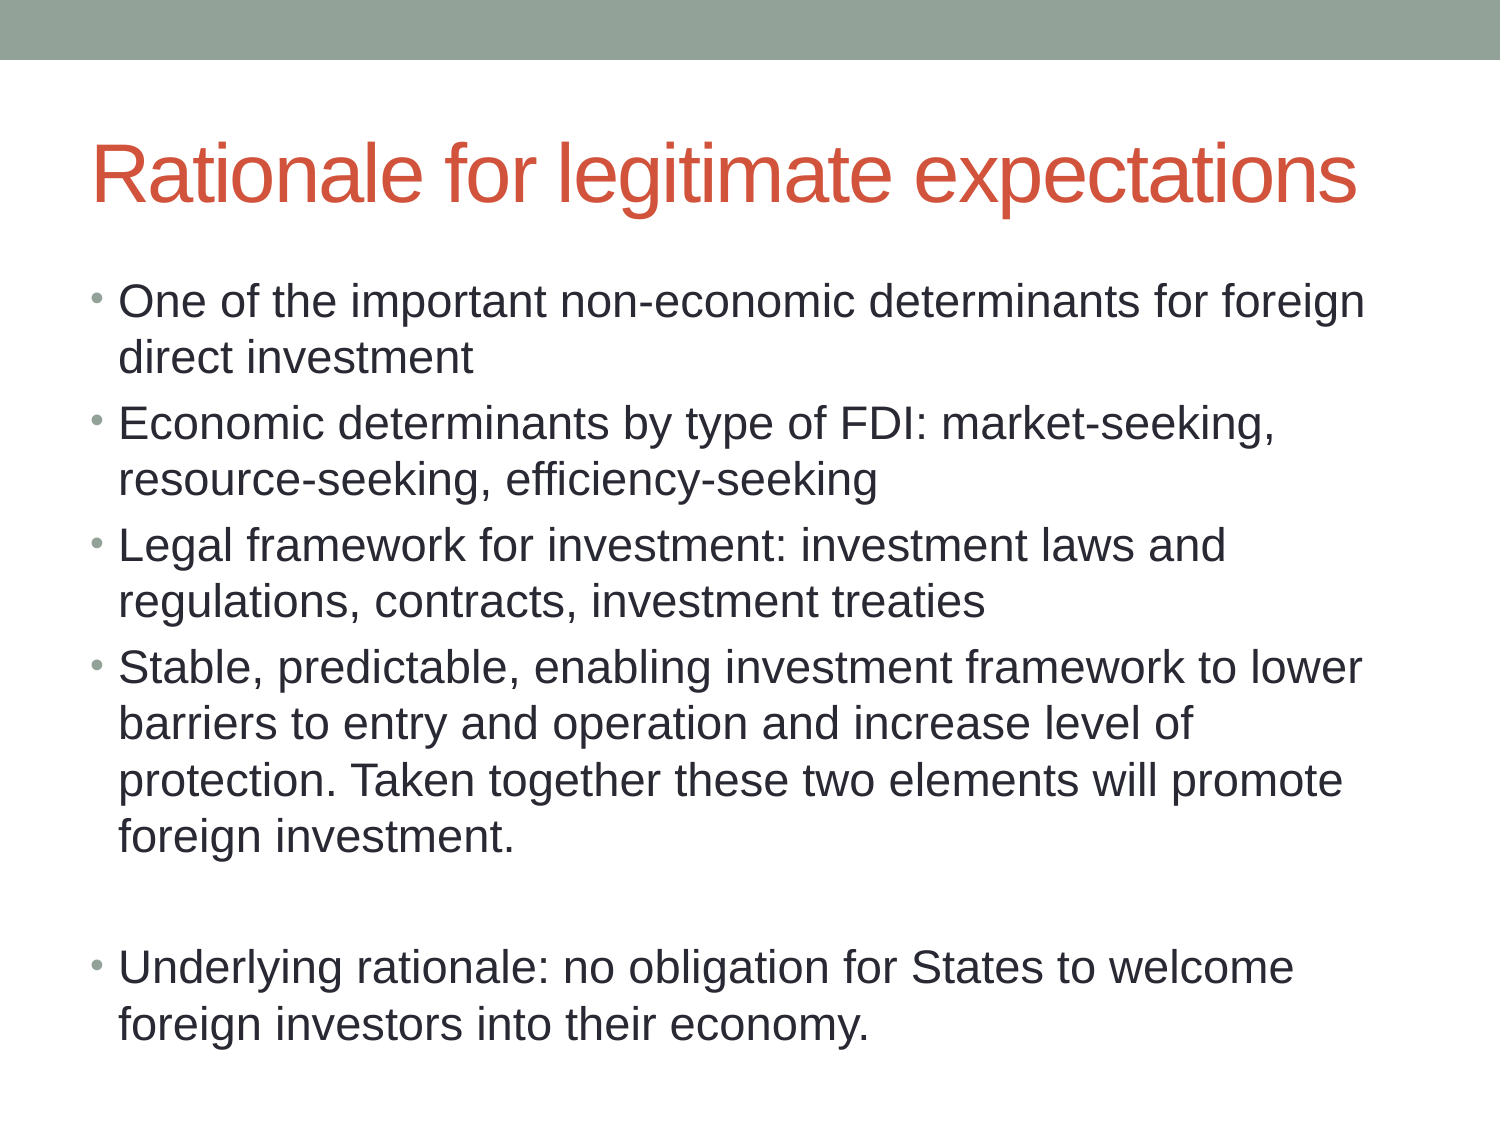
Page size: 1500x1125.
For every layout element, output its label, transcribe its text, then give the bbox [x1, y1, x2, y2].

list One of the important non-economic determinants for foreign direct investment Economic determinants by type of FDI: market-seeking, resource-seeking, efficiency-seeking Legal framework for investment: investment laws and regulations, contracts, investment treaties Stable, predictable, enabling investment framework to lower barriers to entry and operation and increase level of protection. Taken together these two elements will promote foreign investment. Underlying rationale: no obligation for States to welcome foreign investors into their economy. [75, 262, 1425, 1063]
title Rationale for legitimate expectations [75, 87, 1425, 250]
